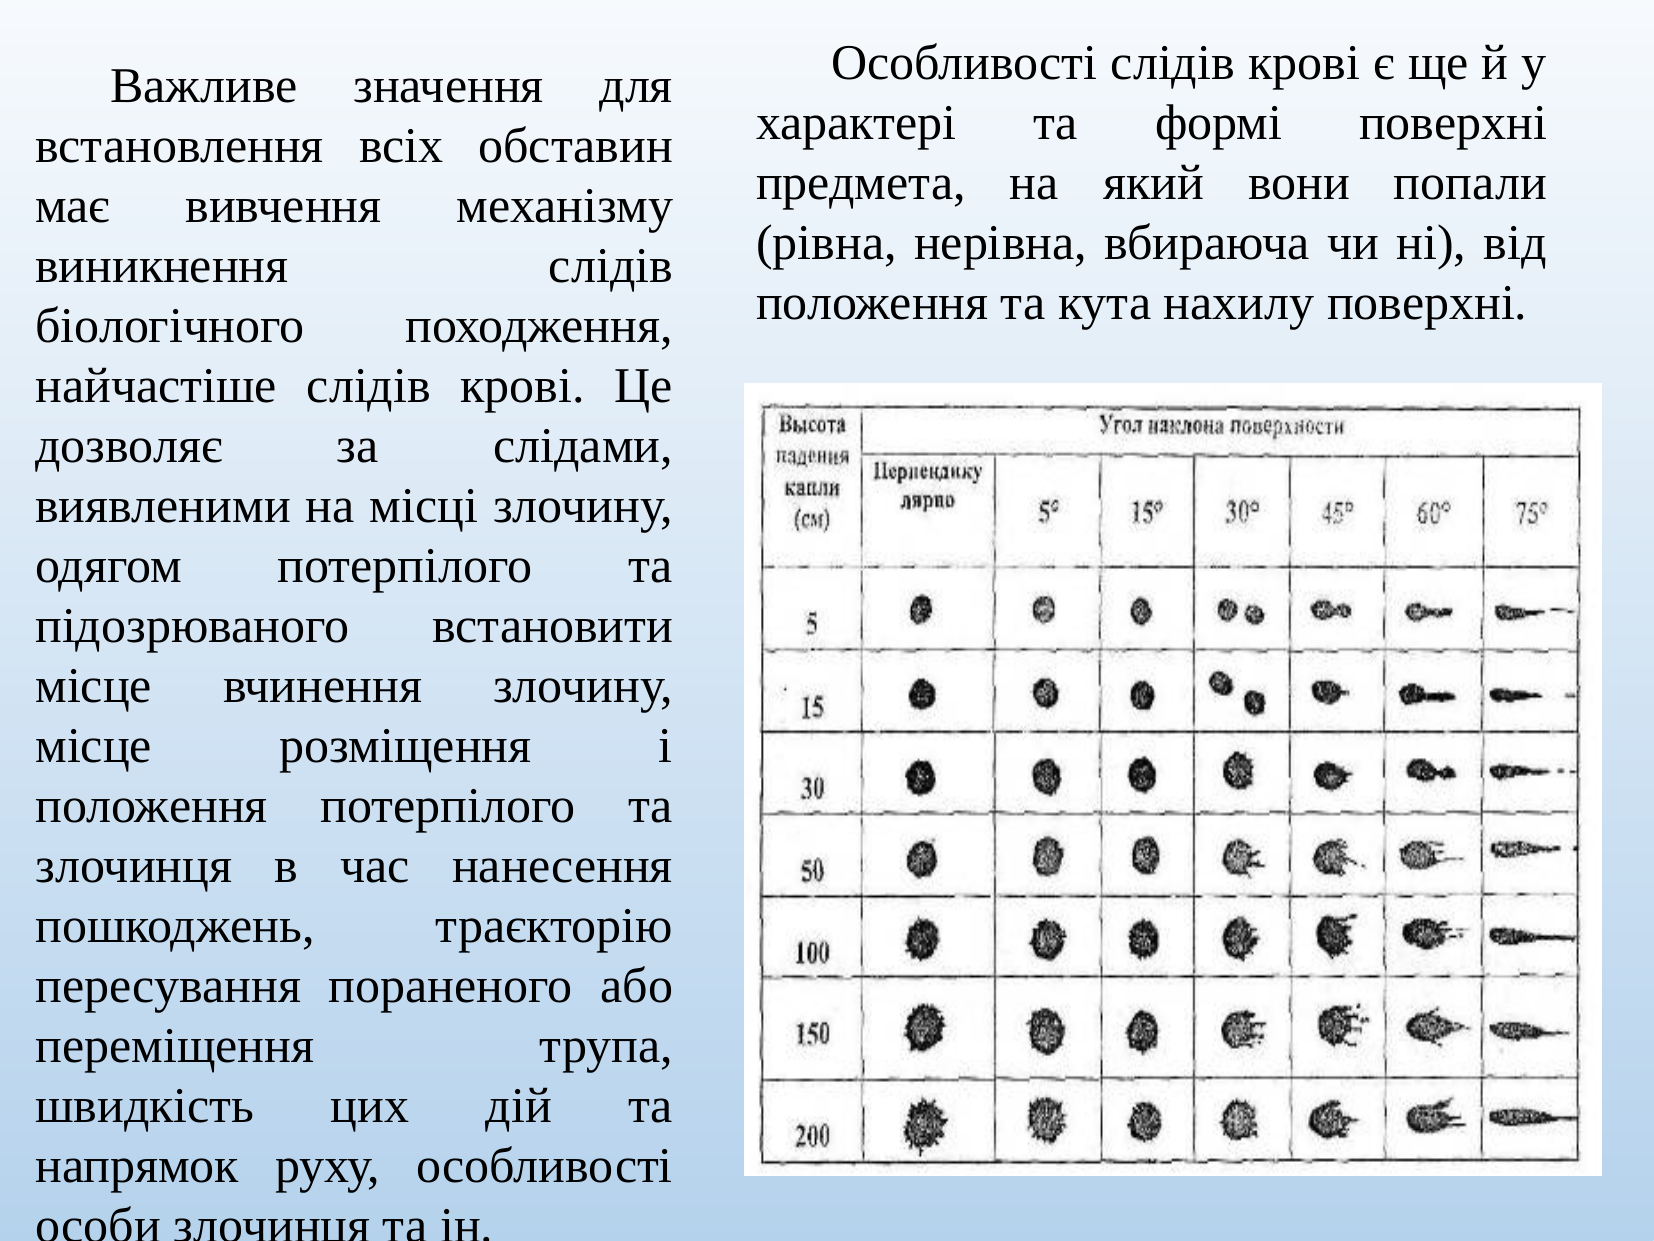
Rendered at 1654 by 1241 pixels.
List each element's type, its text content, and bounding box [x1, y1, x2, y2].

title Важливе значення для встановлення всіх обставин має вивчення механізму виникнення слідів біологічного походження, найчастіше слідів крові. Це дозволяє за слідами, виявленими на місці злочину, одягом потерпілого та підозрюваного встановити місце вчинення злочину, місце розміщення і положення потерпілого та злочинця в час нанесення пошкоджень, траєкторію пересування пораненого або переміщення трупа, швидкість цих дій та напрямок руху, особливості особи злочинця та ін. [35, 53, 674, 1188]
list Особливості слідів крові є ще й у характері та формі поверхні предмета, на який вони попали (рівна, нерівна, вбираюча чи ні), від положення та кута нахилу поверхні. [755, 29, 1548, 383]
picture [744, 383, 1602, 1176]
